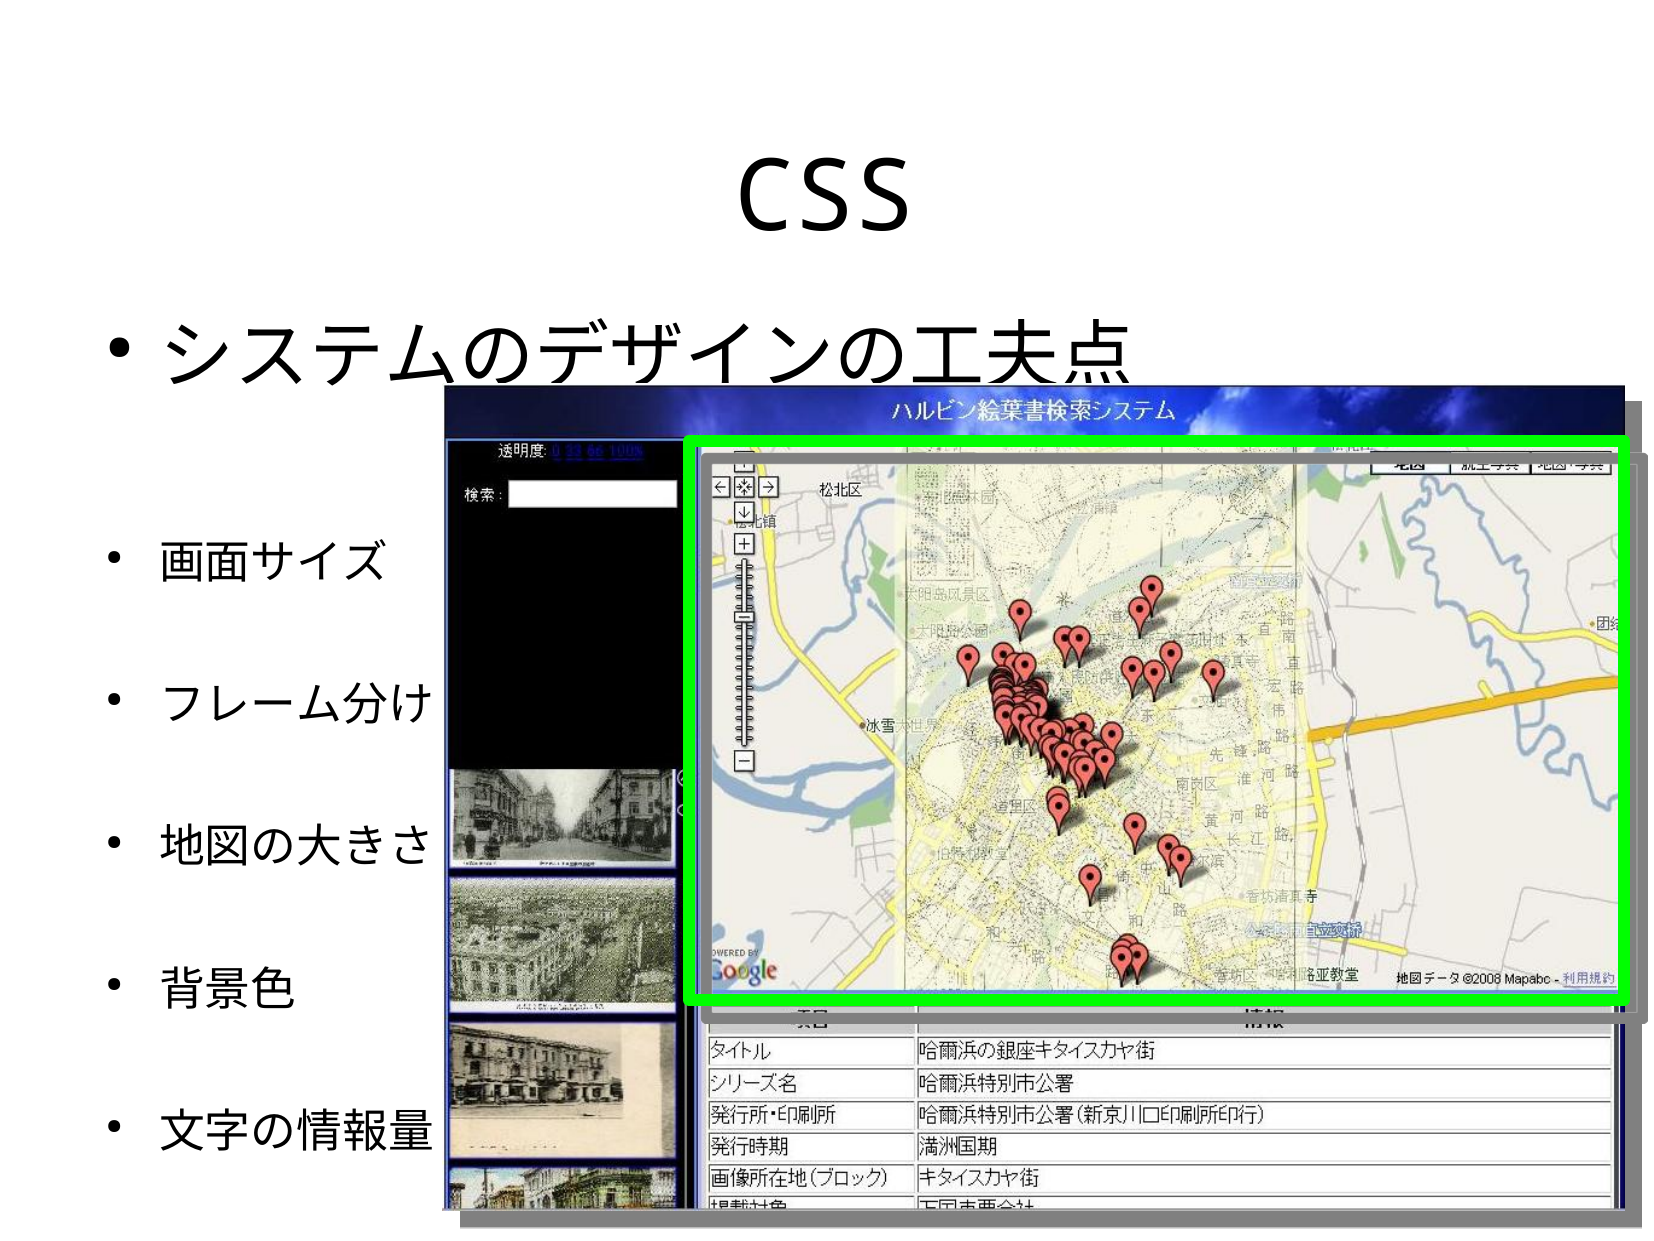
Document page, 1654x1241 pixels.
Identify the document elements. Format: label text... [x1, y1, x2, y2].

picture [695, 447, 1618, 994]
picture [713, 1006, 1625, 1012]
picture [442, 383, 1625, 1211]
picture [713, 465, 1618, 994]
title CSS [118, 117, 1531, 266]
list システムのデザインの工夫点 画面サイズ フレーム分け 地図の大きさ 背景色 文字の情報量 [88, 295, 1470, 1133]
